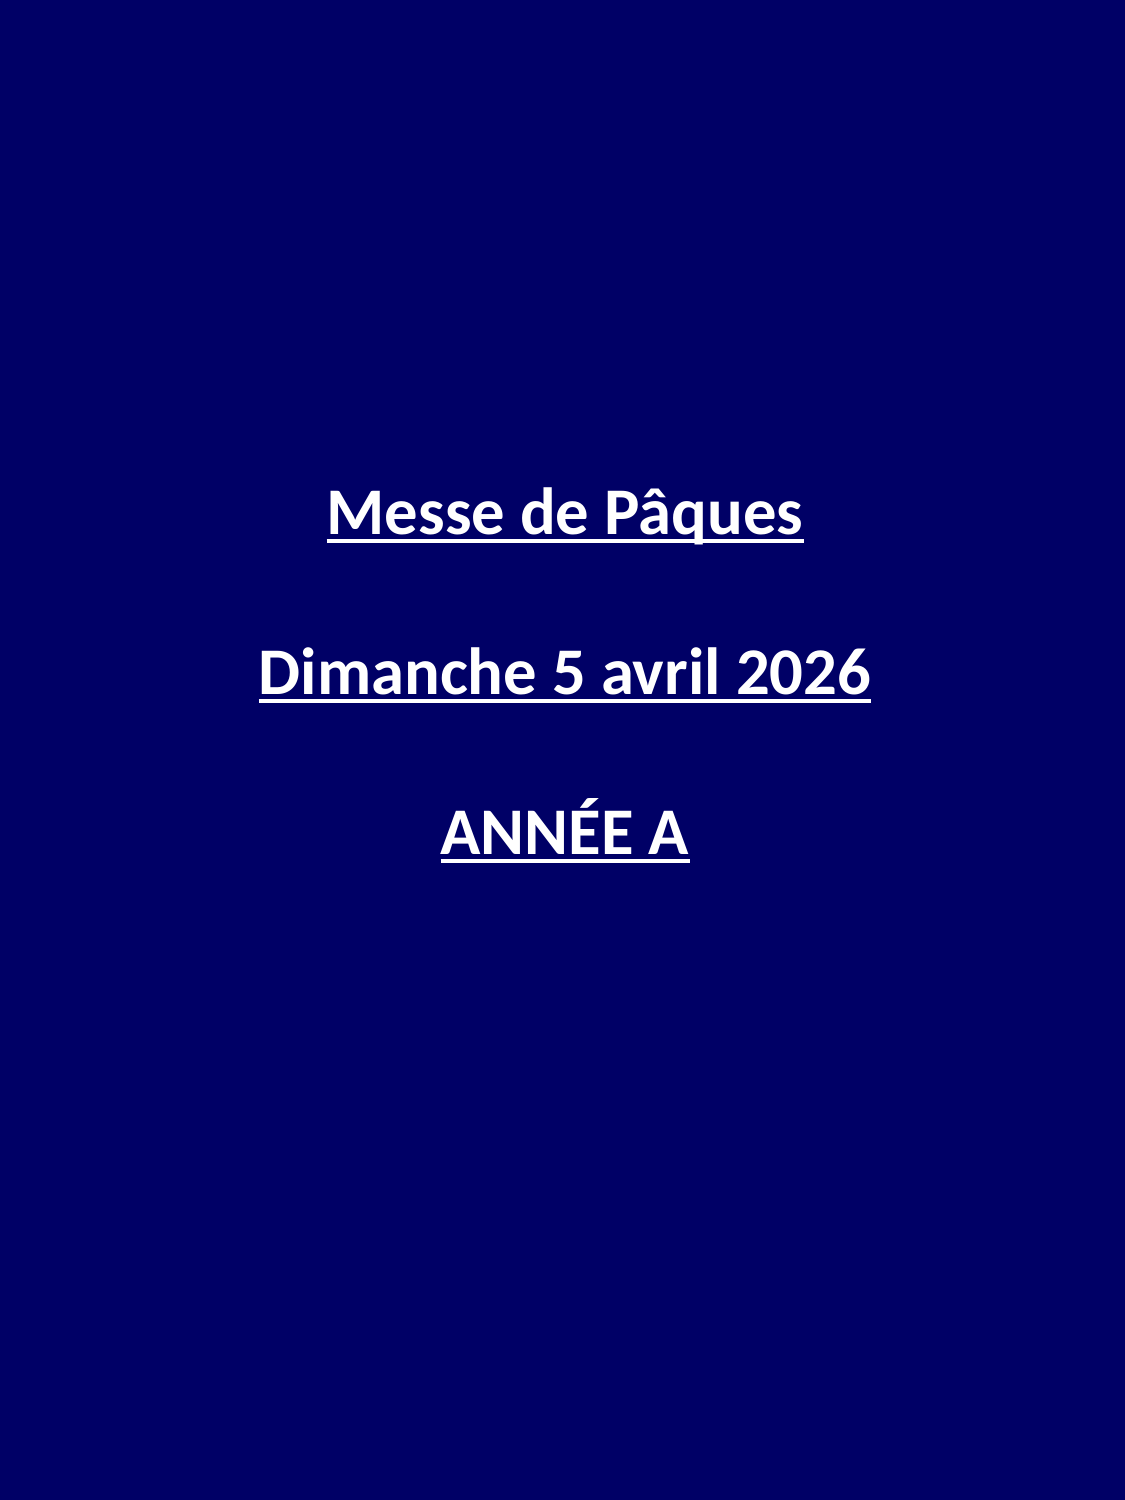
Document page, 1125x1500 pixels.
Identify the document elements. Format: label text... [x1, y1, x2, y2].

text_box Messe de Pâques Dimanche 5 avril 2026 ANNÉE A [66, 460, 1065, 875]
